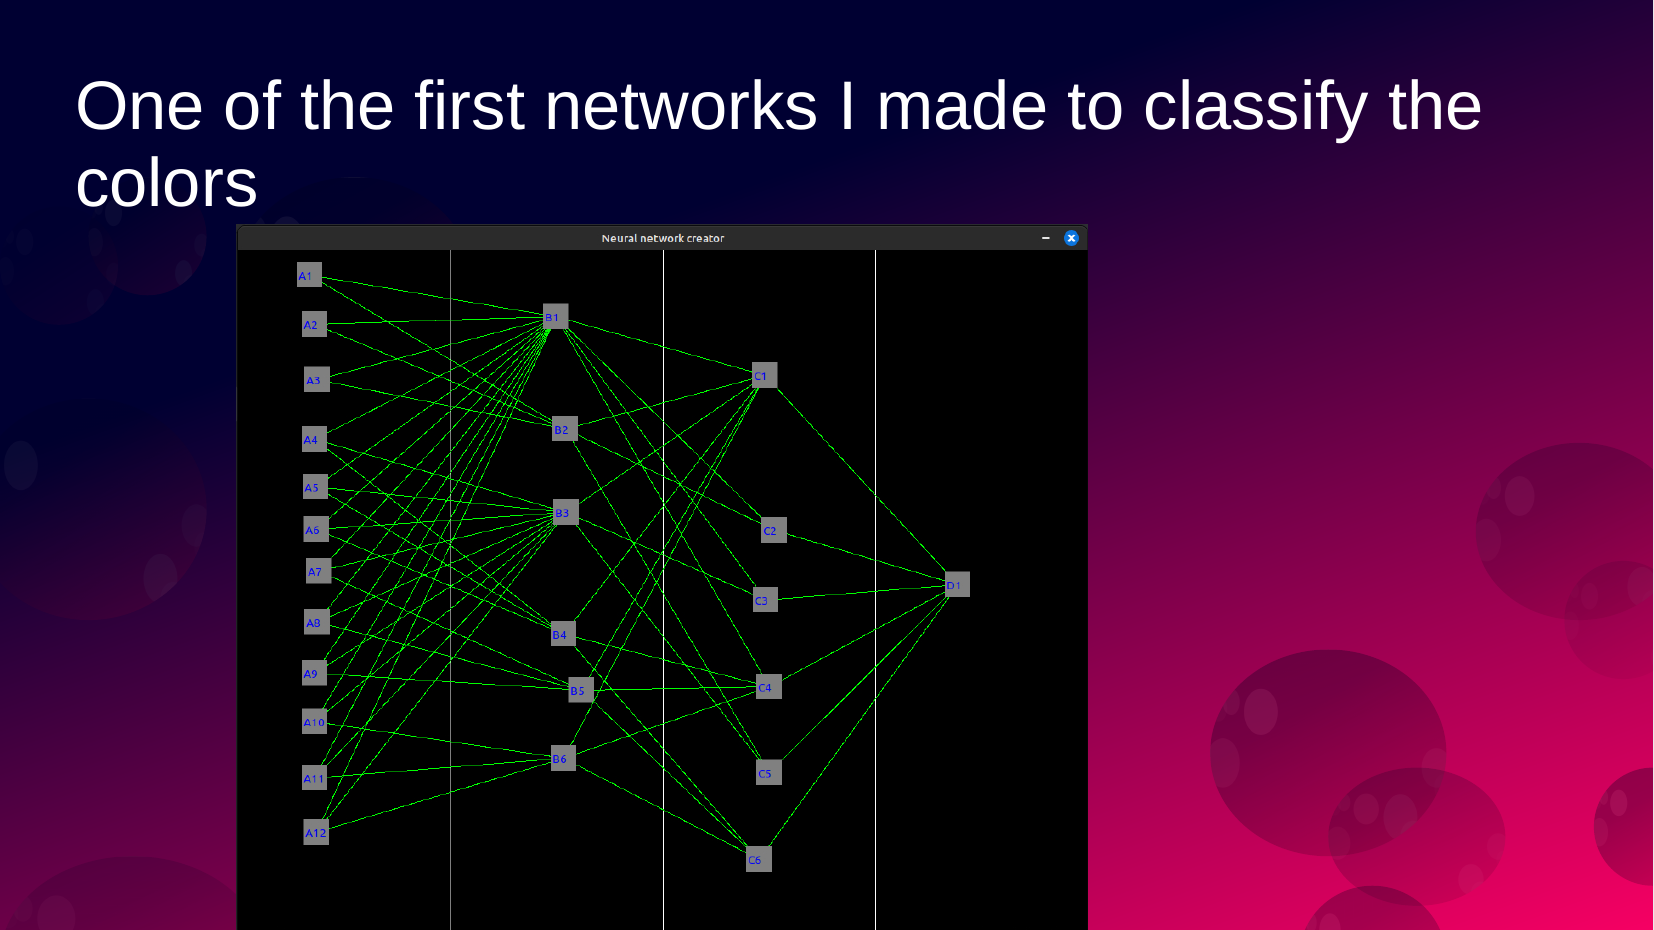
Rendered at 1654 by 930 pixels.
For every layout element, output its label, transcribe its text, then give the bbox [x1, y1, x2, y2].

picture [1648, 0, 1654, 930]
picture [236, 224, 1088, 930]
title One of the first networks I made to classify the colors [75, 62, 1551, 226]
